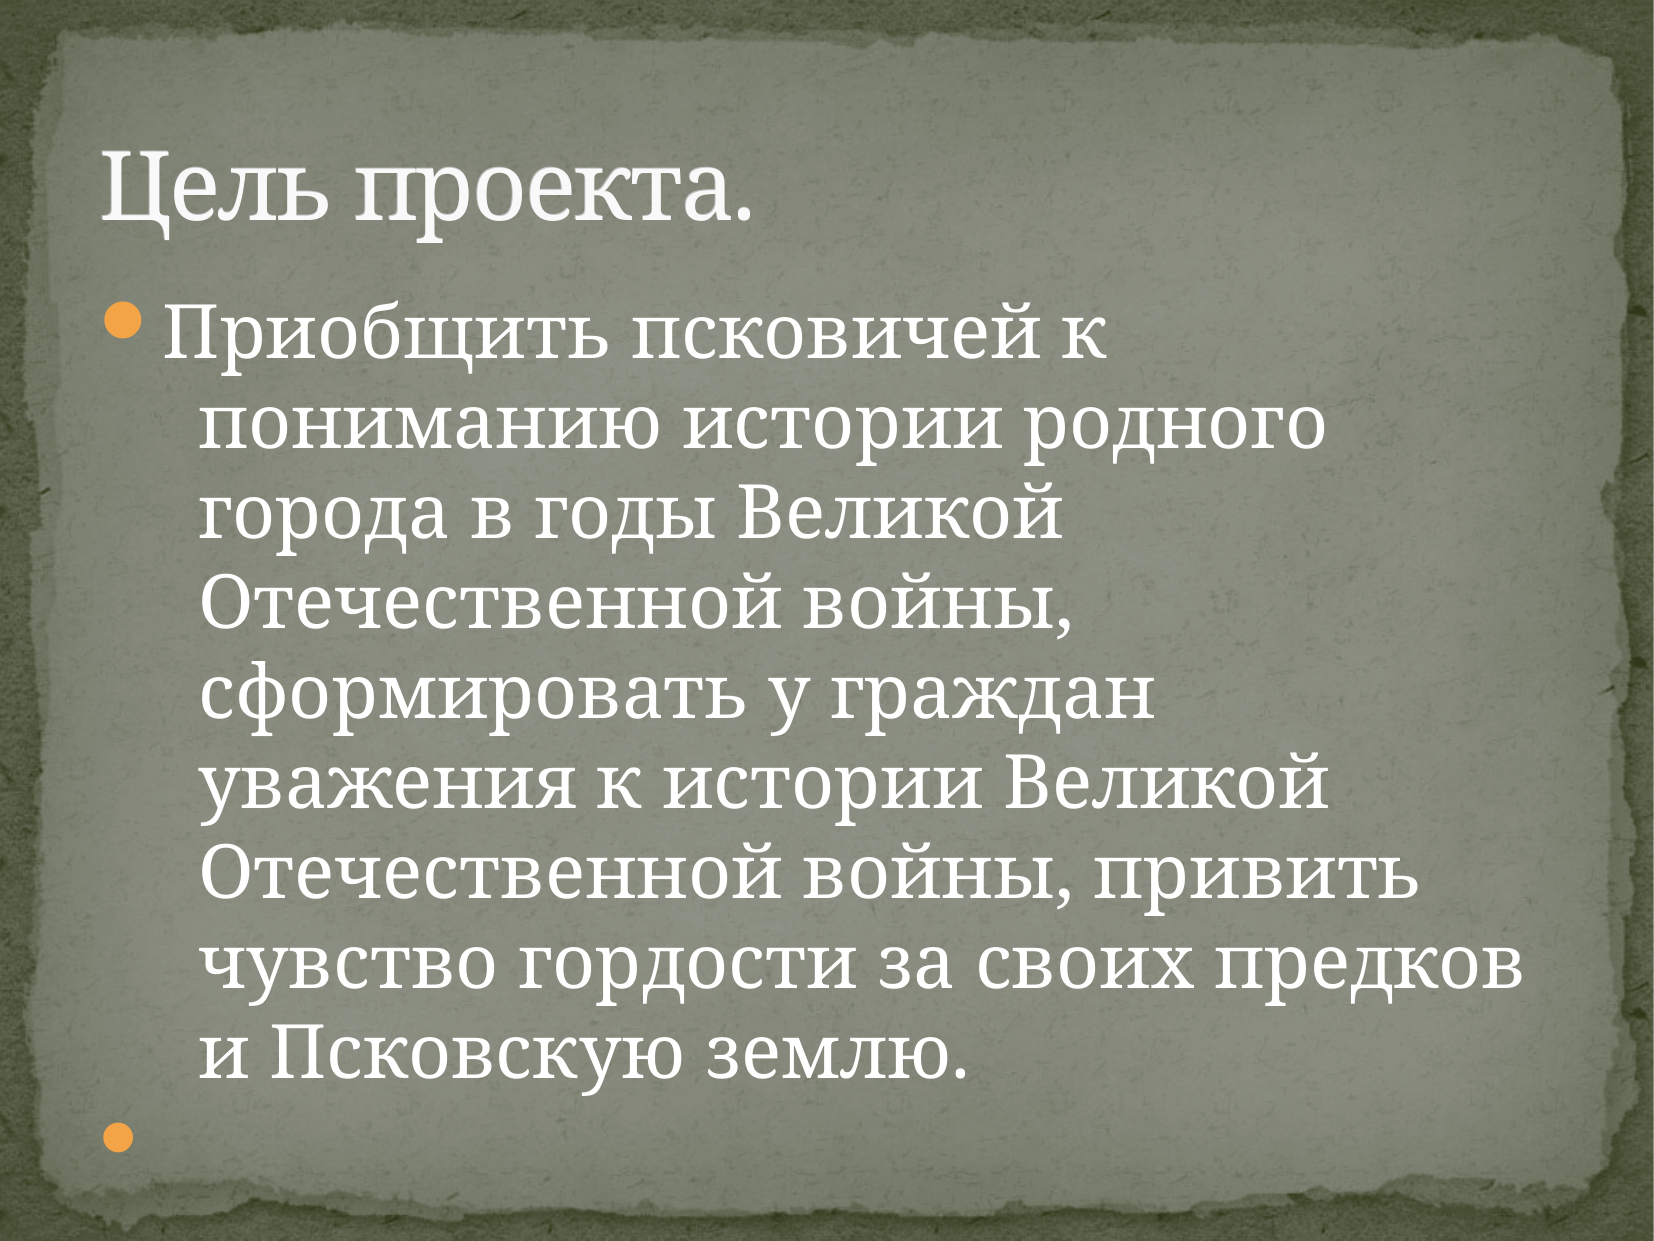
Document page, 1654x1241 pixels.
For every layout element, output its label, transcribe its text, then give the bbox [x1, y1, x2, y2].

list Приобщить псковичей к пониманию истории родного города в годы Великой Отечественной войны, сформировать у граждан уважения к истории Великой Отечественной войны, привить чувство гордости за своих предков и Псковскую землю. [82, 275, 1571, 1103]
title Цель проекта. [82, 27, 1571, 249]
